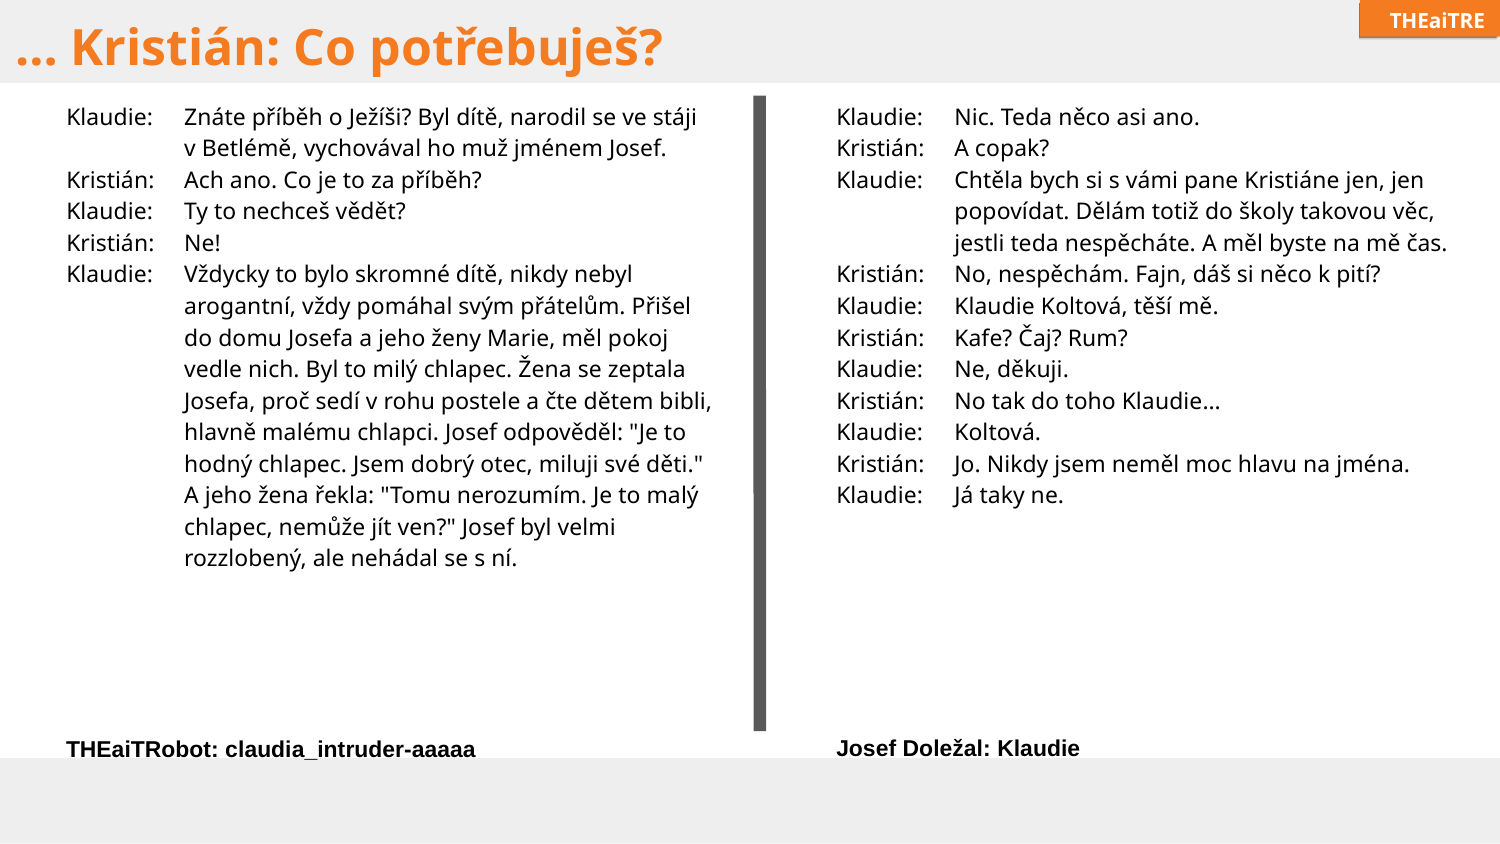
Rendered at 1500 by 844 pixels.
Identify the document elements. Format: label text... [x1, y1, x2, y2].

subtitle THEaiTRE [1359, 0, 1500, 37]
list Klaudie: Znáte příběh o Ježíši? Byl dítě, narodil se ve stáji v Betlémě, vychovával ho muž jménem Josef. Kristián: Ach ano. Co je to za příběh? Klaudie: Ty to nechceš vědět? Kristián: Ne! Klaudie: Vždycky to bylo skromné dítě, nikdy nebyl arogantní, vždy pomáhal svým přátelům. Přišel do domu Josefa a jeho ženy Marie, měl pokoj vedle nich. Byl to milý chlapec. Žena se zeptala Josefa, proč sedí v rohu postele a čte dětem bibli, hlavně malému chlapci. Josef odpověděl: "Je to hodný chlapec. Jsem dobrý otec, miluji své děti." A jeho žena řekla: "Tomu nerozumím. Je to malý chlapec, nemůže jít ven?" Josef byl velmi rozzlobený, ale nehádal se s ní. [51, 83, 737, 741]
list Klaudie: Nic. Teda něco asi ano. Kristián: A copak? Klaudie: Chtěla bych si s vámi pane Kristiáne jen, jen popovídat. Dělám totiž do školy takovou věc, jestli teda nespěcháte. A měl byste na mě čas. Kristián: No, nespěchám. Fajn, dáš si něco k pití? Klaudie: Klaudie Koltová, těší mě. Kristián: Kafe? Čaj? Rum? Klaudie: Ne, děkuji. Kristián: No tak do toho Klaudie… Klaudie: Koltová. Kristián: Jo. Nikdy jsem neměl moc hlavu na jména. Klaudie: Já taky ne. [821, 83, 1499, 737]
text_box THEaiTRobot: claudia_intruder-aaaaa [51, 715, 640, 780]
text_box Josef Doležal: Klaudie [821, 714, 1410, 779]
title … Kristián: Co potřebuješ? [0, 0, 1500, 83]
